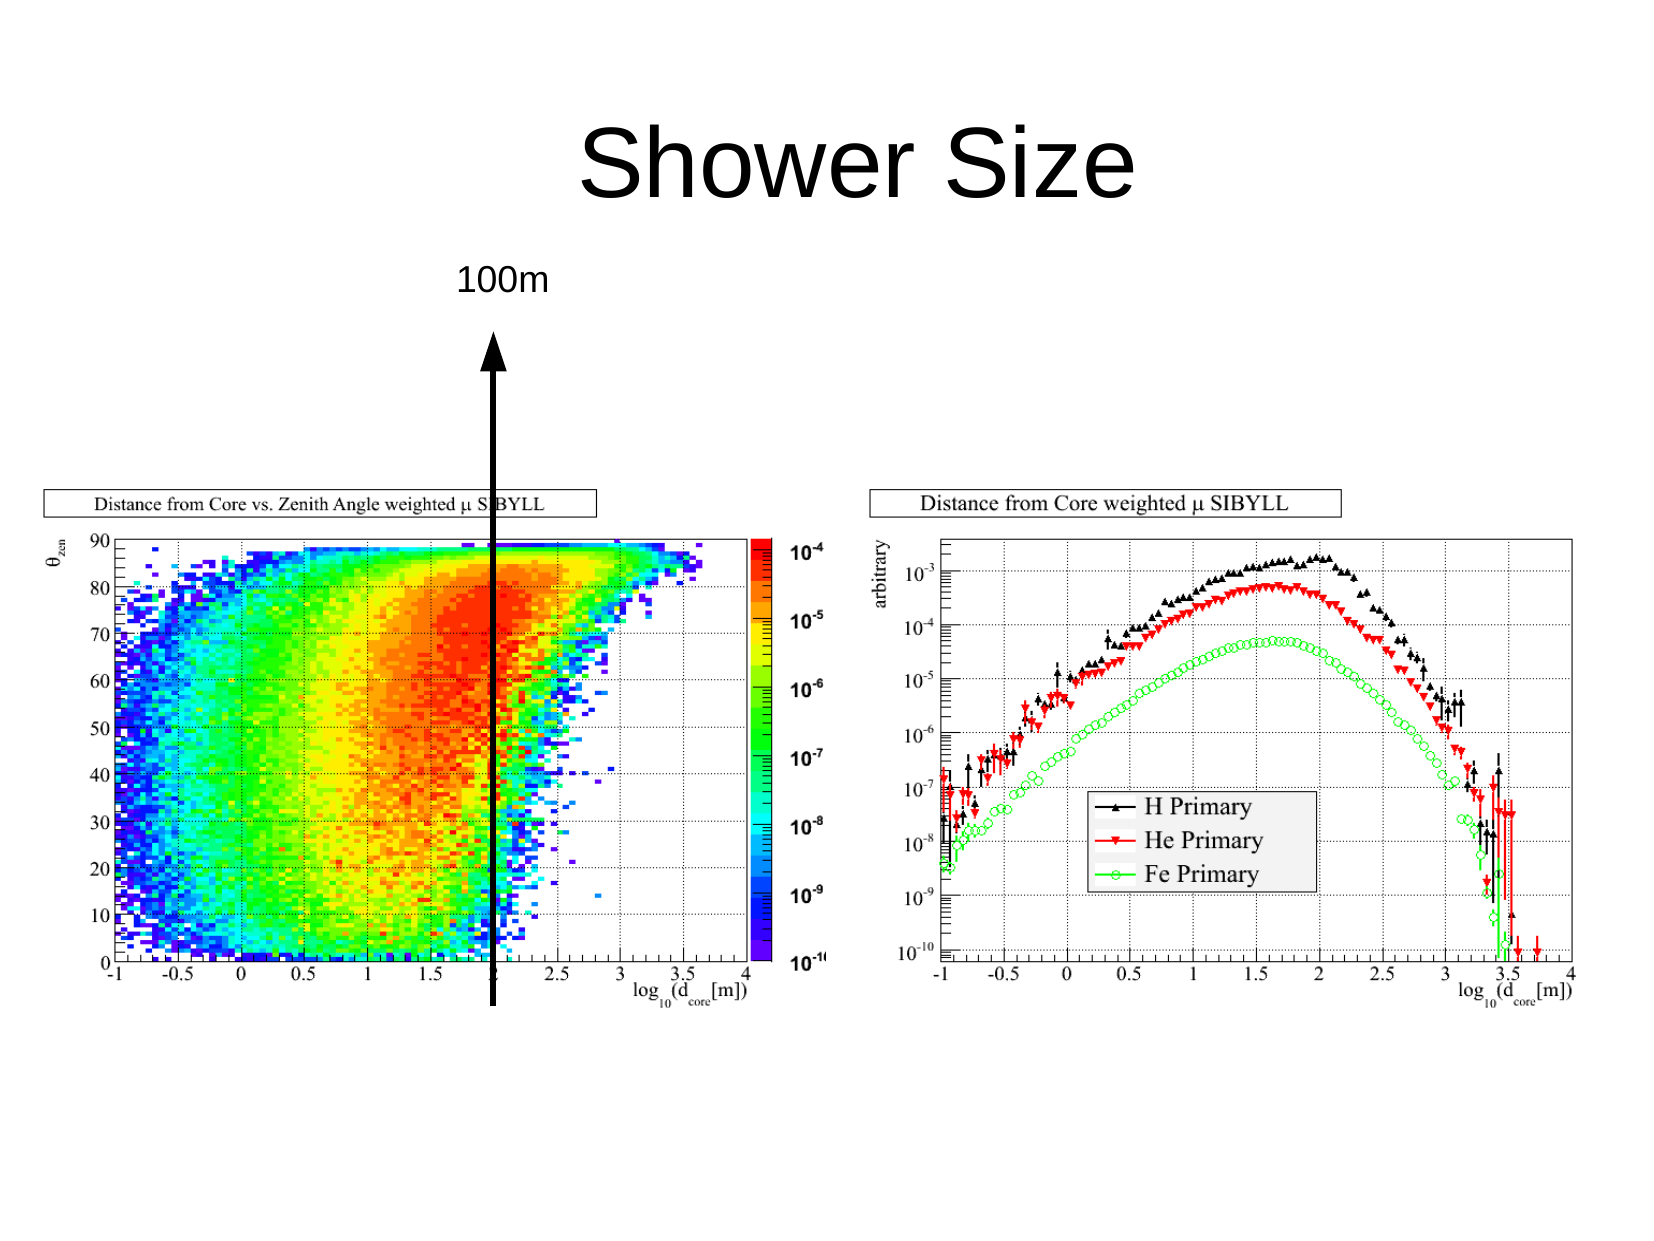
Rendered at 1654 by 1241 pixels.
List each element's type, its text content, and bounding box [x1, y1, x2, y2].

text_box 100m [441, 250, 563, 322]
text_box Shower Size [562, 99, 1152, 263]
picture [36, 487, 826, 1014]
picture [862, 487, 1651, 1014]
